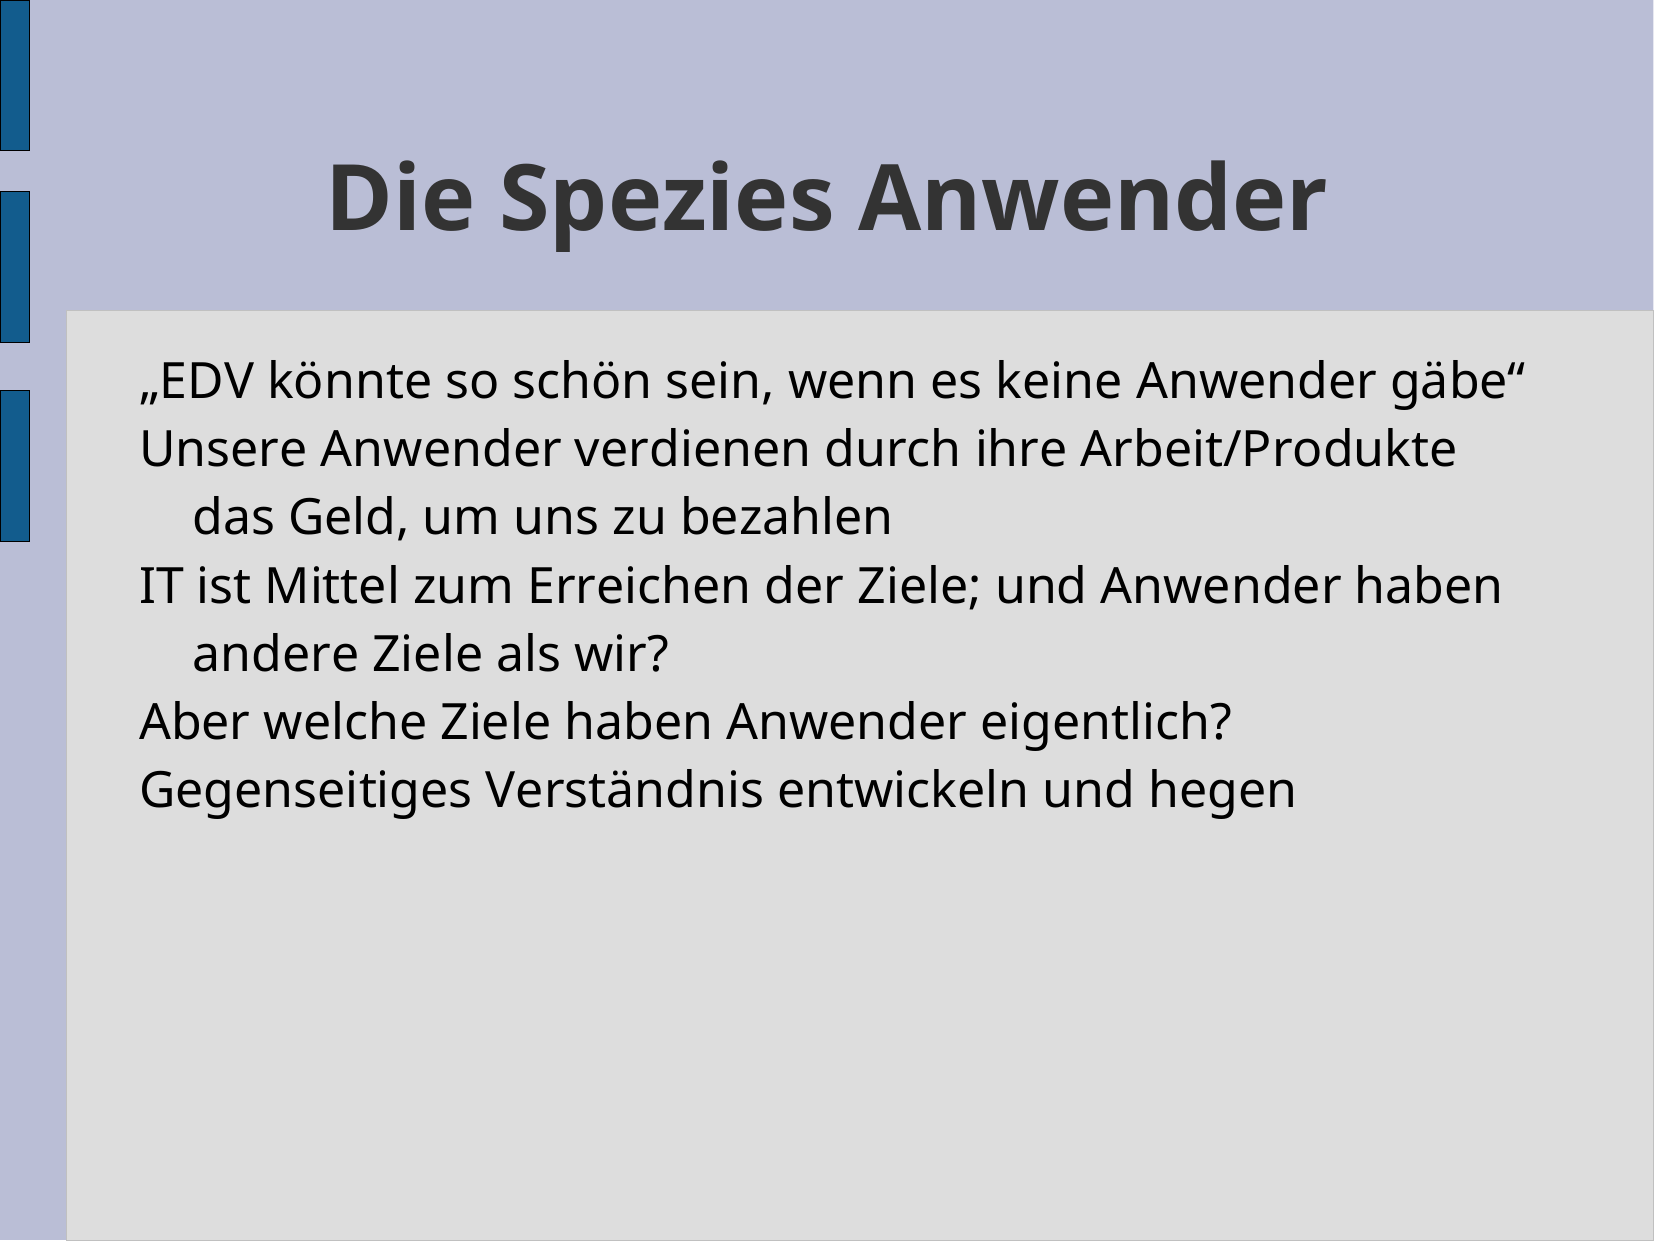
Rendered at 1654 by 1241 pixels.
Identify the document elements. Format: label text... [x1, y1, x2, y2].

title Die Spezies Anwender [121, 91, 1534, 299]
list „EDV könnte so schön sein, wenn es keine Anwender gäbe“ Unsere Anwender verdienen durch ihre Arbeit/Produkte das Geld, um uns zu bezahlen IT ist Mittel zum Erreichen der Ziele; und Anwender haben andere Ziele als wir? Aber welche Ziele haben Anwender eigentlich? Gegenseitiges Verständnis entwickeln und hegen [121, 344, 1534, 1127]
